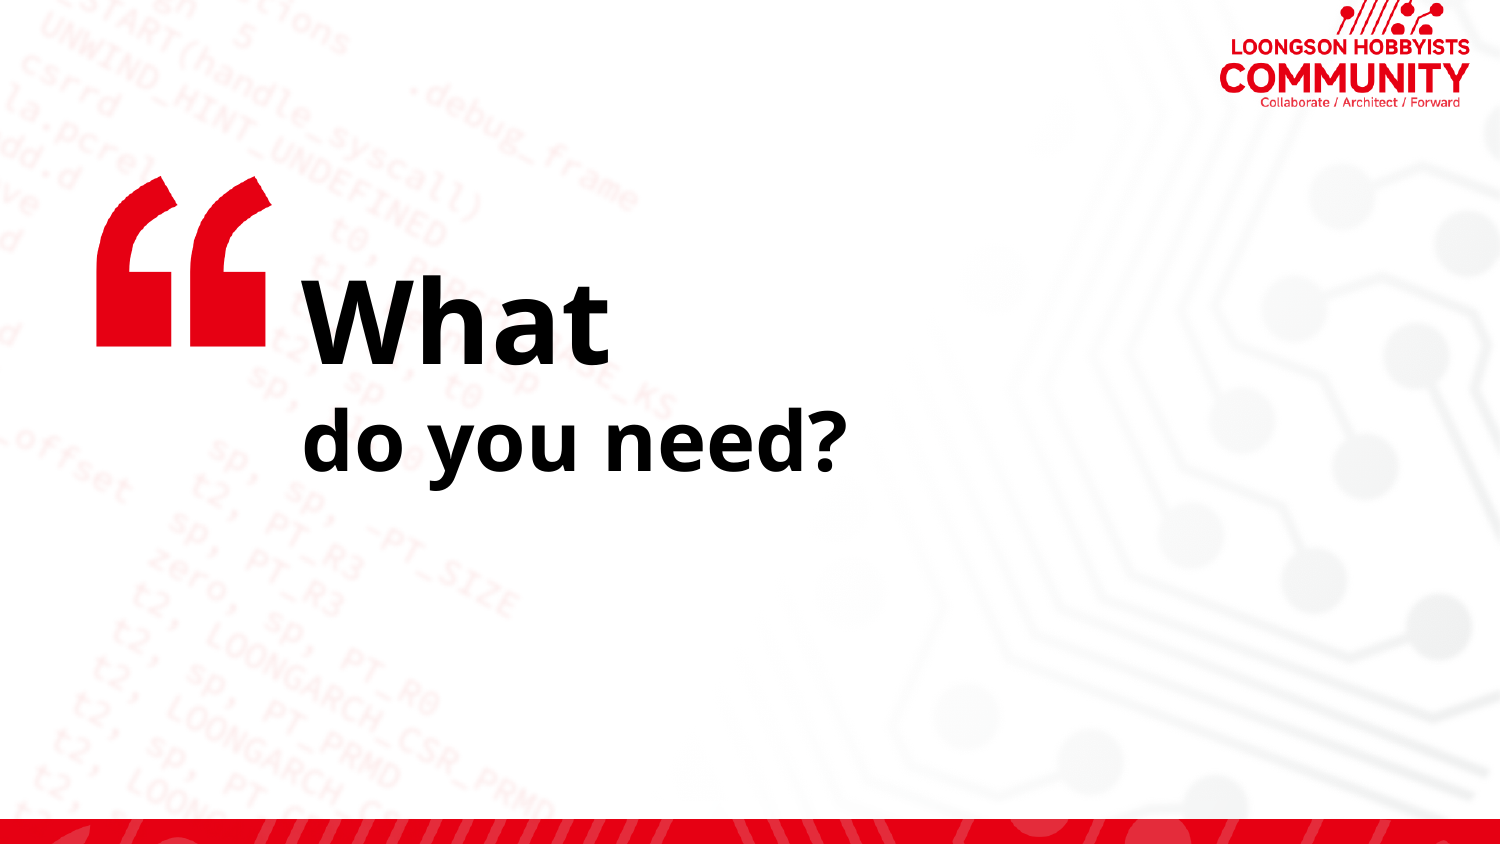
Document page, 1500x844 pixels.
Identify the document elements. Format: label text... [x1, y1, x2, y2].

title What do you need? [286, 245, 1228, 491]
picture [0, 0, 1500, 844]
